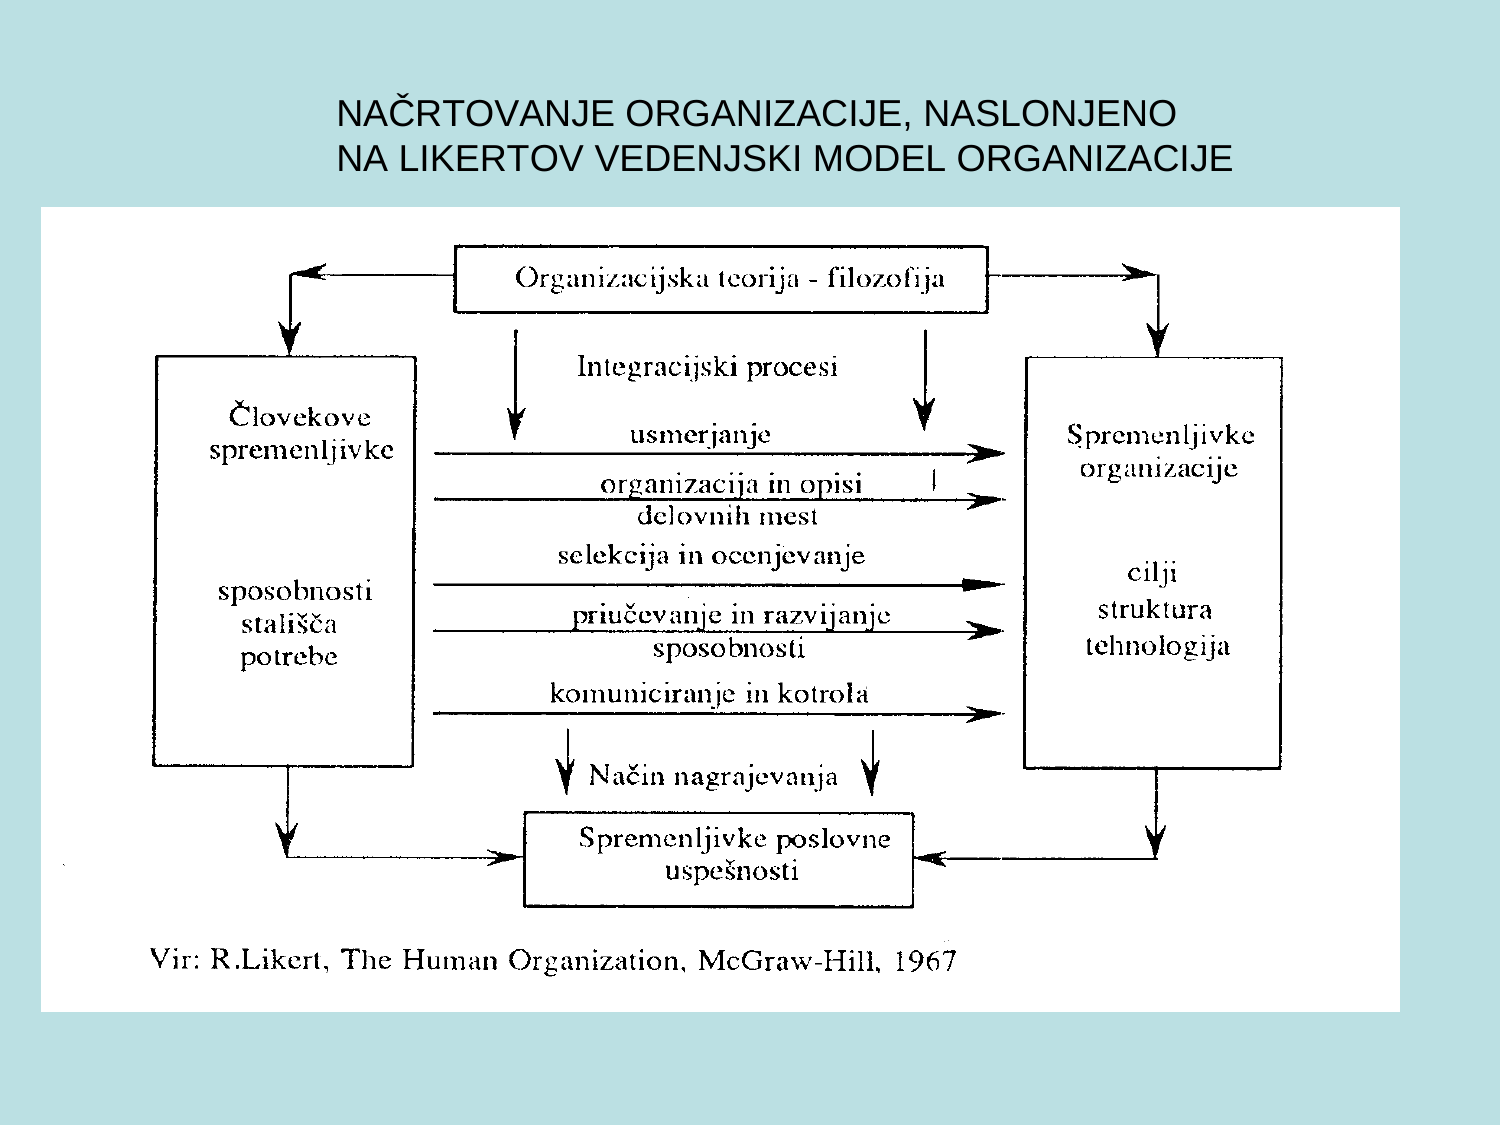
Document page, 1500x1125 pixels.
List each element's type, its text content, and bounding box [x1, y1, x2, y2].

text_box NAČRTOVANJE ORGANIZACIJE, NASLONJENO NA LIKERTOV VEDENJSKI MODEL ORGANIZACIJE [321, 81, 1250, 187]
chart [41, 208, 1400, 1012]
